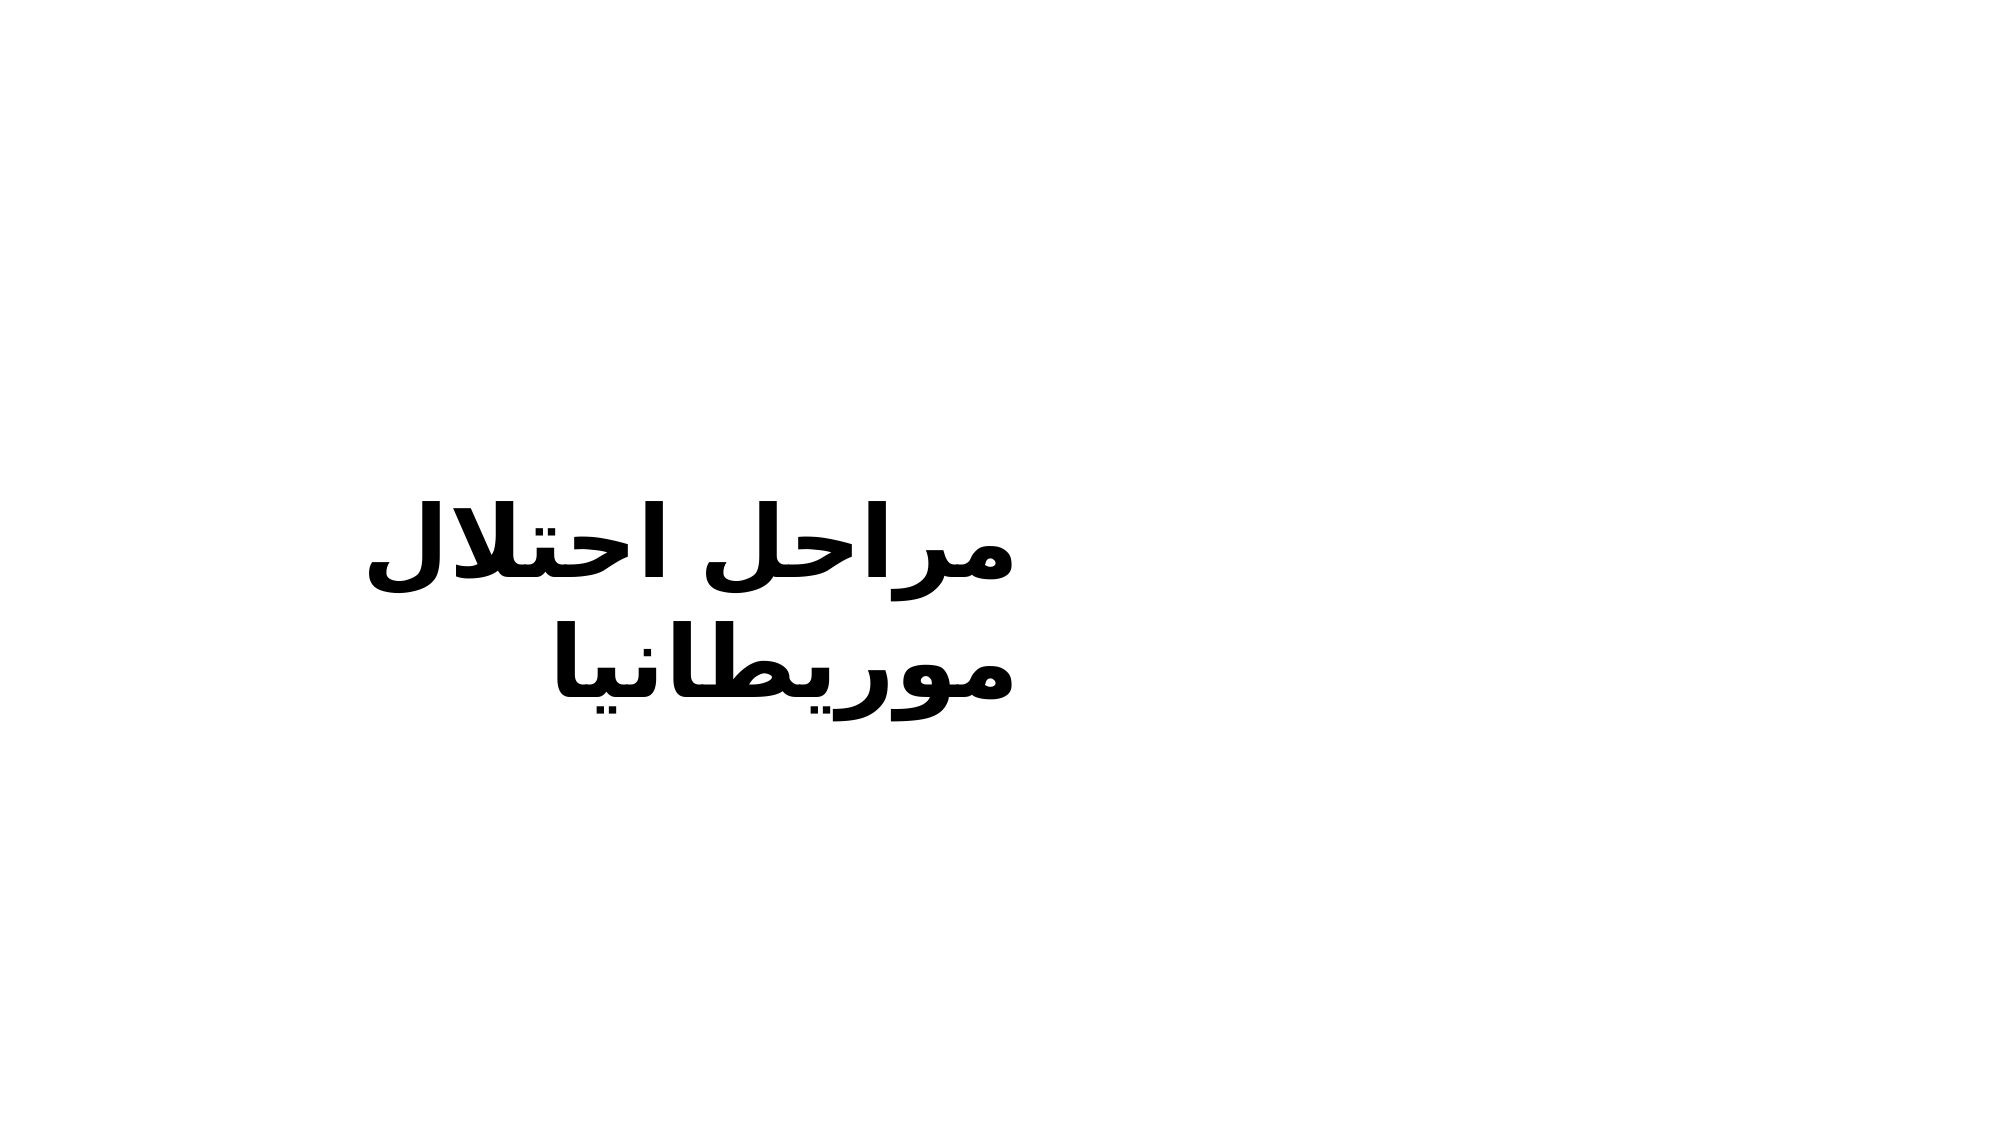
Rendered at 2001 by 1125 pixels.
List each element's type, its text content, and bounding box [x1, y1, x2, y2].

text_box مراحل احتلال موريطانيا [347, 470, 1471, 607]
